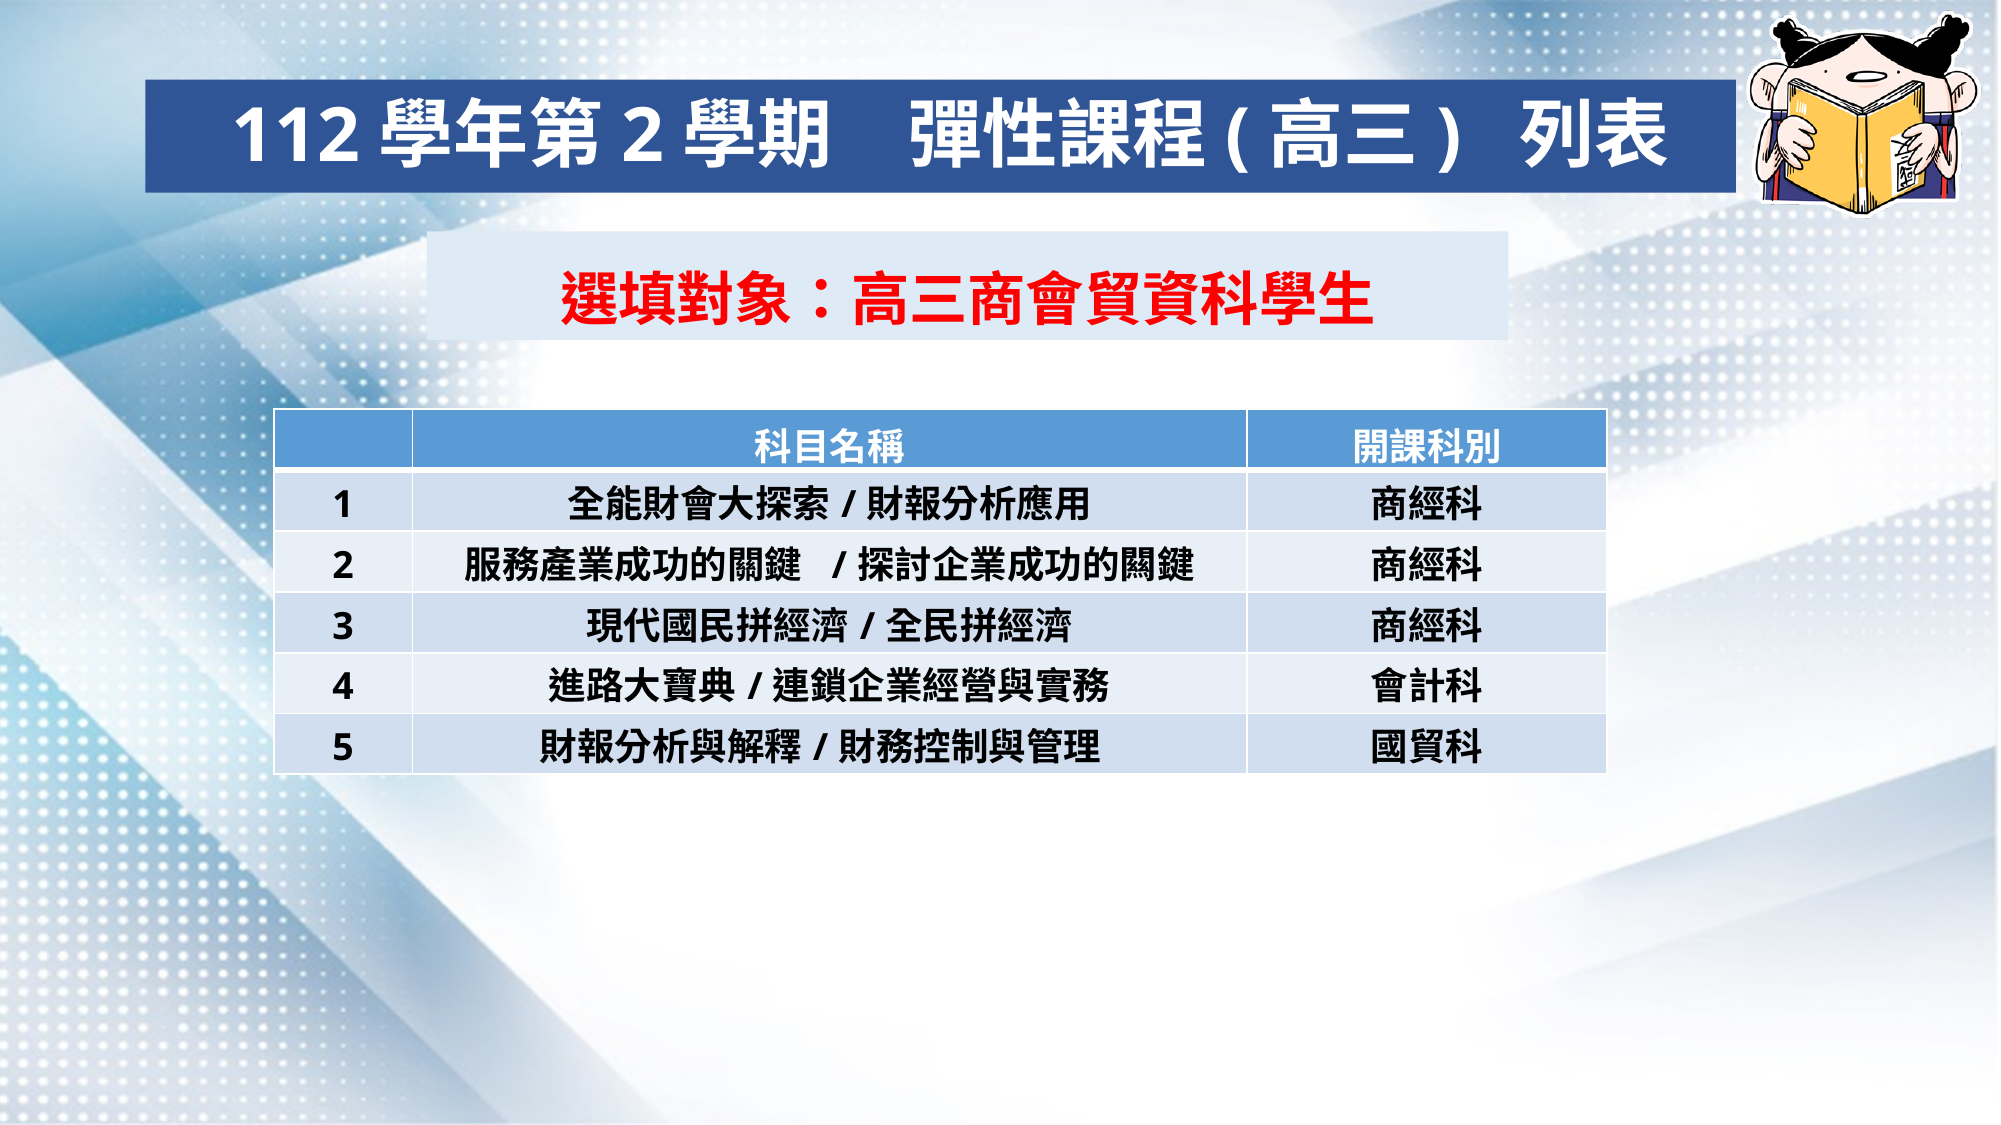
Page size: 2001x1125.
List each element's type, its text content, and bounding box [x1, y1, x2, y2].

table_cell 商經科 [1248, 473, 1606, 530]
table_cell 5 [275, 714, 412, 773]
table_cell 現代國民拼經濟/全民拼經濟 [413, 593, 1246, 652]
table_cell 進路大寶典/連鎖企業經營與實務 [413, 654, 1246, 713]
table_cell 2 [275, 532, 412, 591]
table_cell 財報分析與解釋/財務控制與管理 [413, 714, 1246, 773]
text_box 112學年第2學期 彈性課程(高三) 列表 [145, 79, 1727, 193]
table_header 開課科別 [1248, 410, 1606, 467]
picture [0, 0, 1998, 1125]
table_header [275, 410, 412, 467]
table_cell 4 [275, 654, 412, 713]
table_cell 3 [275, 593, 412, 652]
table_header 科目名稱 [413, 410, 1246, 467]
text_box 選填對象：高三商會貿資科學生 [426, 231, 1509, 340]
table_cell 國貿科 [1248, 714, 1606, 773]
table_cell 1 [275, 473, 412, 530]
table_cell 商經科 [1248, 593, 1606, 652]
table_cell 會計科 [1248, 654, 1606, 713]
table_cell 商經科 [1248, 532, 1606, 591]
table_cell 全能財會大探索/財報分析應用 [413, 473, 1246, 530]
table_cell 服務產業成功的關鍵 /探討企業成功的闗鍵 [413, 532, 1246, 591]
